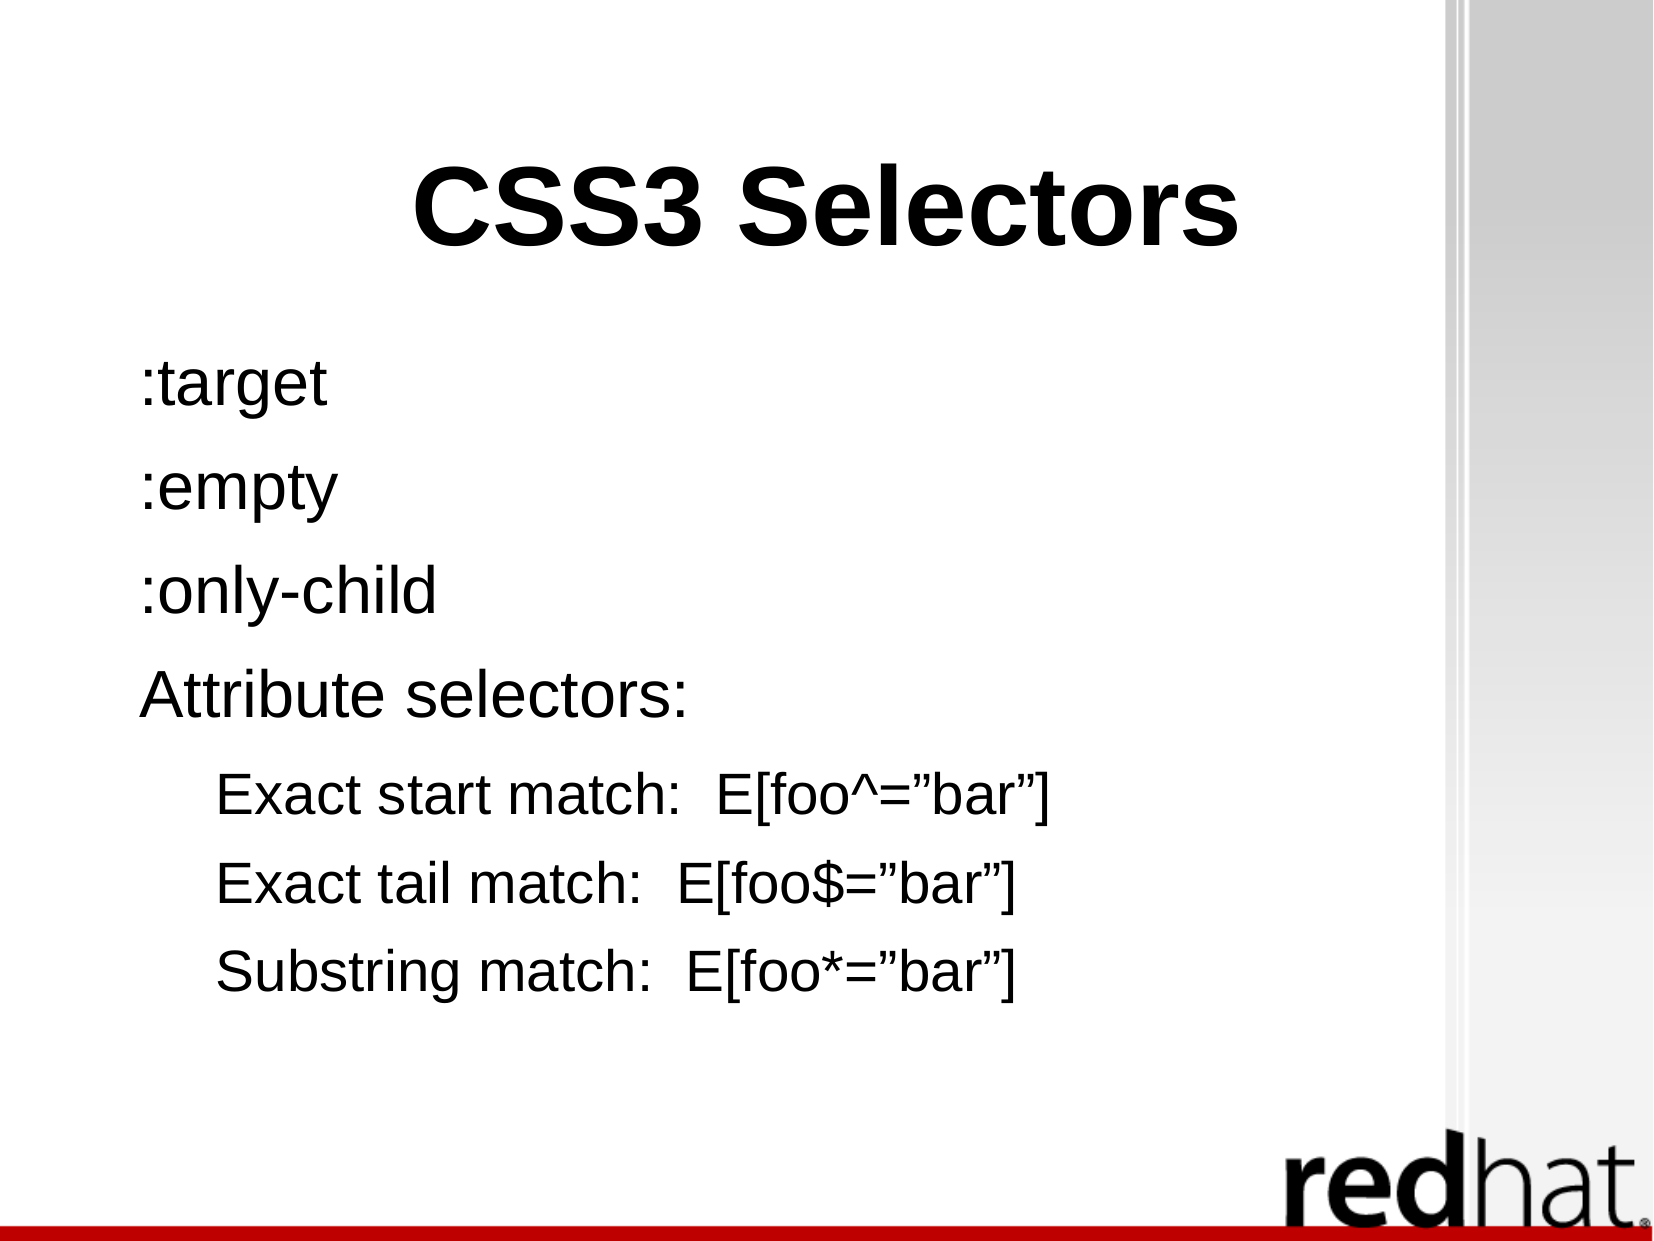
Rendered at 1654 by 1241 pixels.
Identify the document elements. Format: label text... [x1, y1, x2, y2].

list :target :empty :only-child Attribute selectors: Exact start match: E[foo^=”bar”] Exact tail match: E[foo$=”bar”] Substring match: E[foo*=”bar”] [121, 344, 1533, 1167]
title CSS3 Selectors [121, 102, 1533, 311]
picture [0, 0, 1654, 1241]
